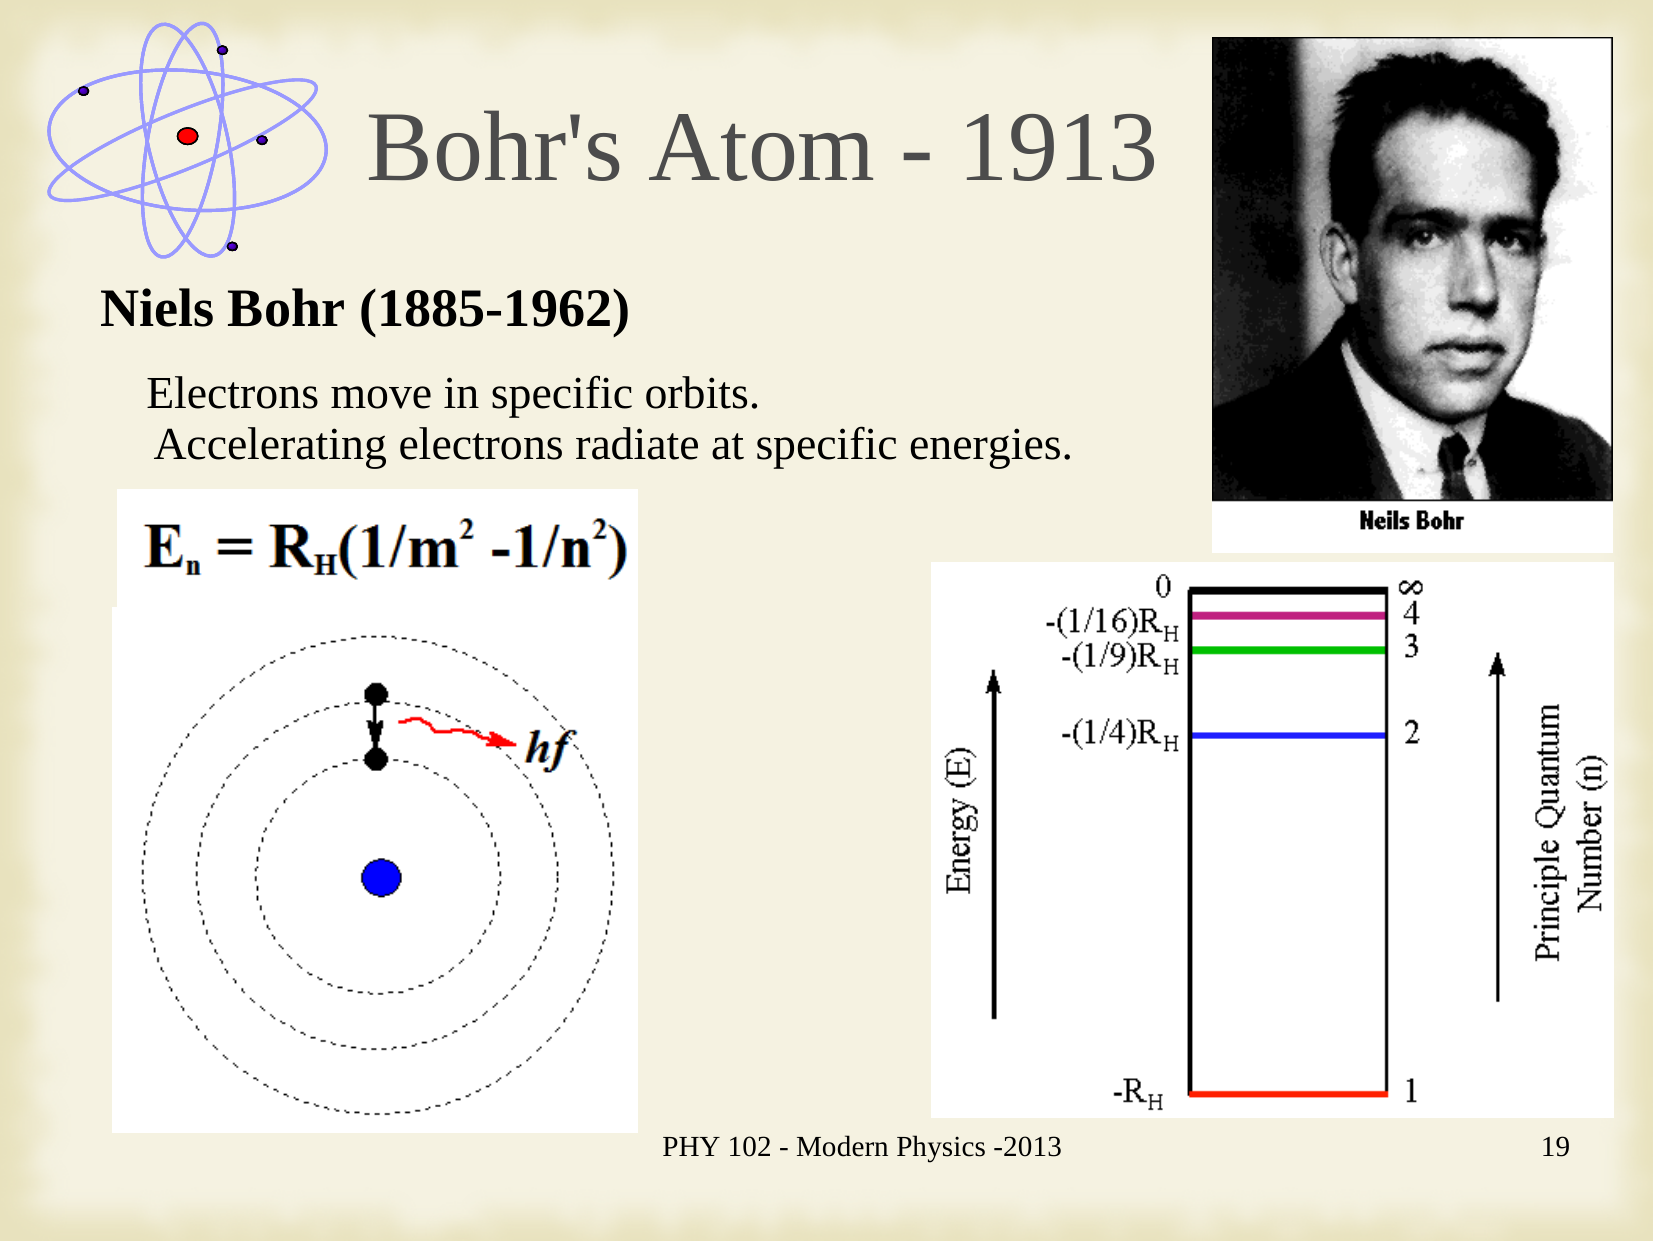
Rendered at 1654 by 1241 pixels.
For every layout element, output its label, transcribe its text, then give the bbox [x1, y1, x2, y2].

picture [0, 0, 1653, 1241]
title Bohr's Atom - 1913 [334, 50, 1205, 244]
list Niels Bohr (1885-1962) Electrons move in specific orbits. Accelerating electrons radiate at specific energies. [82, 278, 1163, 472]
